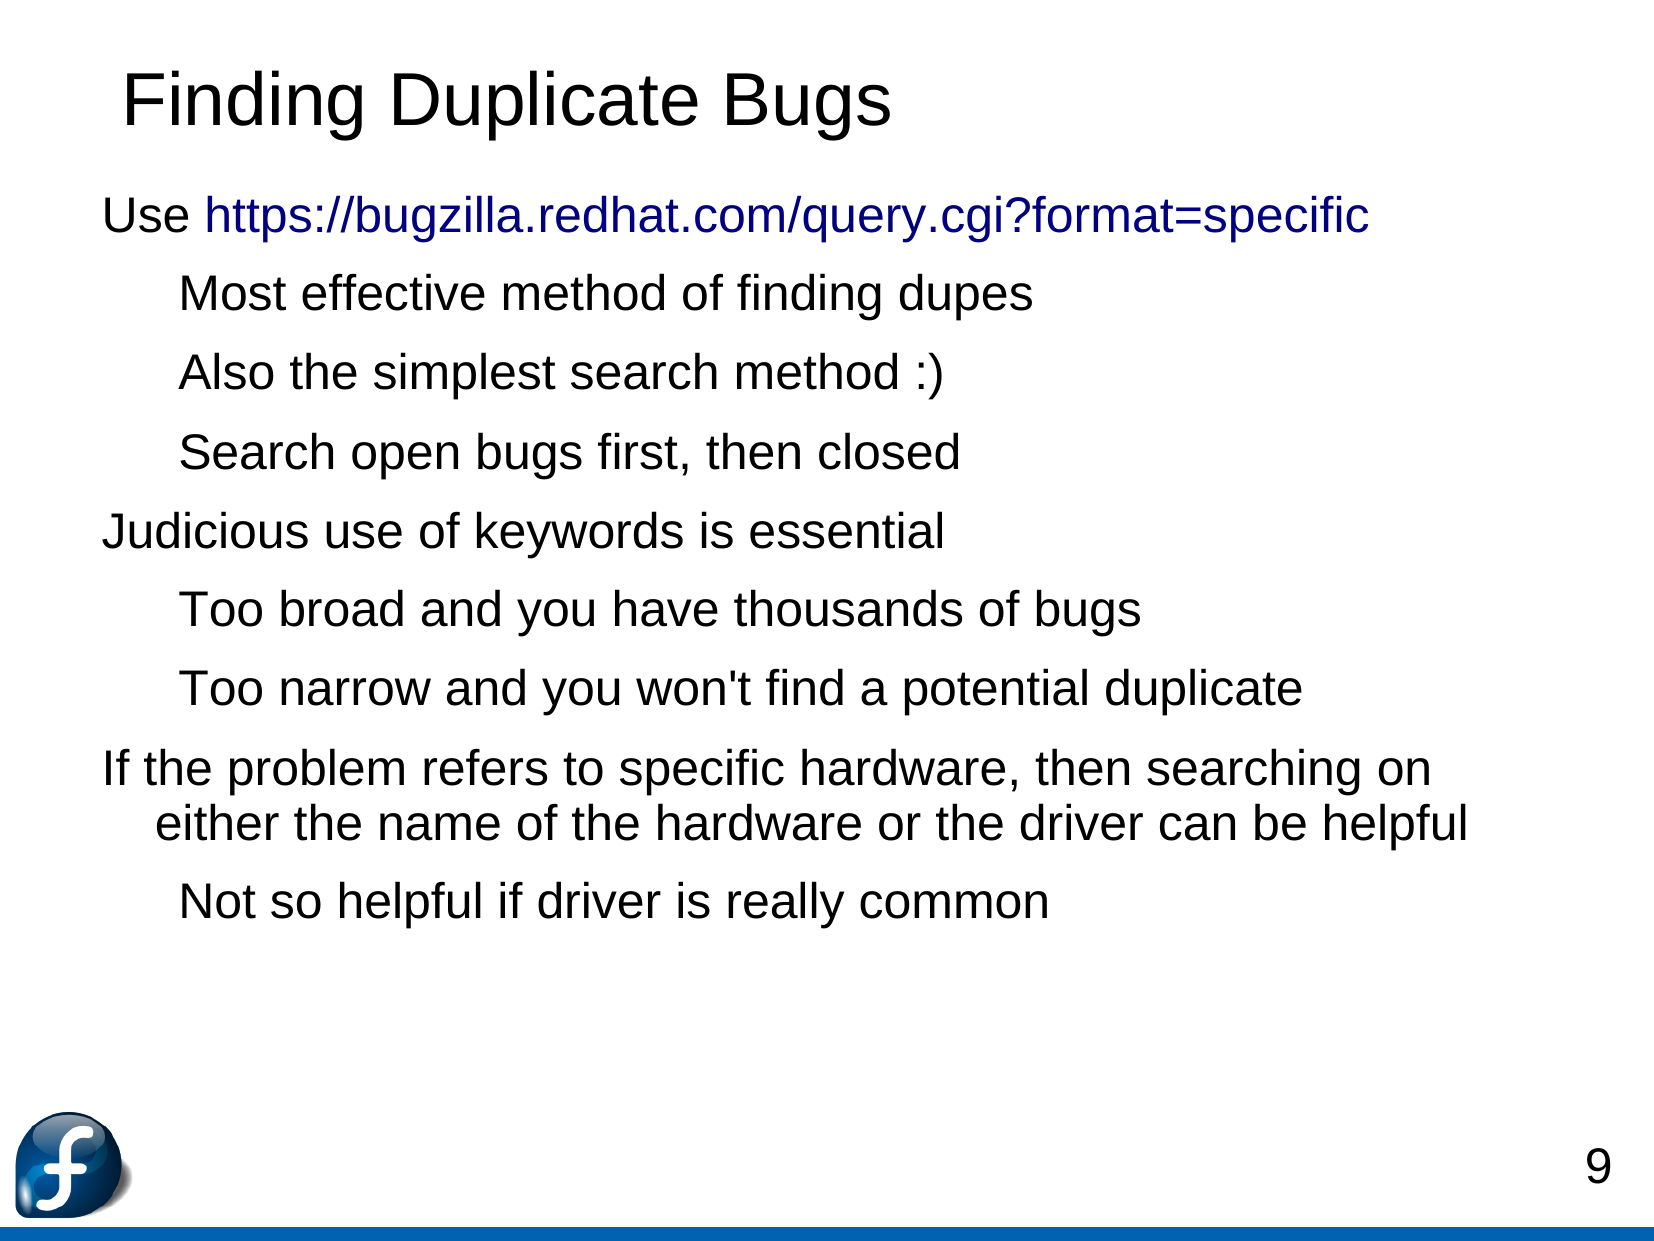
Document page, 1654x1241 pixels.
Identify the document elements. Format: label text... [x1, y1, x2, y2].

picture [11, 1105, 133, 1227]
text_box 11 [1384, 1137, 1613, 1201]
list Use https://bugzilla.redhat.com/query.cgi?format=specific Most effective method of finding dupes Also the simplest search method :) Search open bugs first, then closed Judicious use of keywords is essential Too broad and you have thousands of bugs Too narrow and you won't find a potential duplicate If the problem refers to specific hardware, then searching on either the name of the hardware or the driver can be helpful Not so helpful if driver is really common [83, 187, 1538, 1126]
title Finding Duplicate Bugs [121, 37, 1533, 161]
